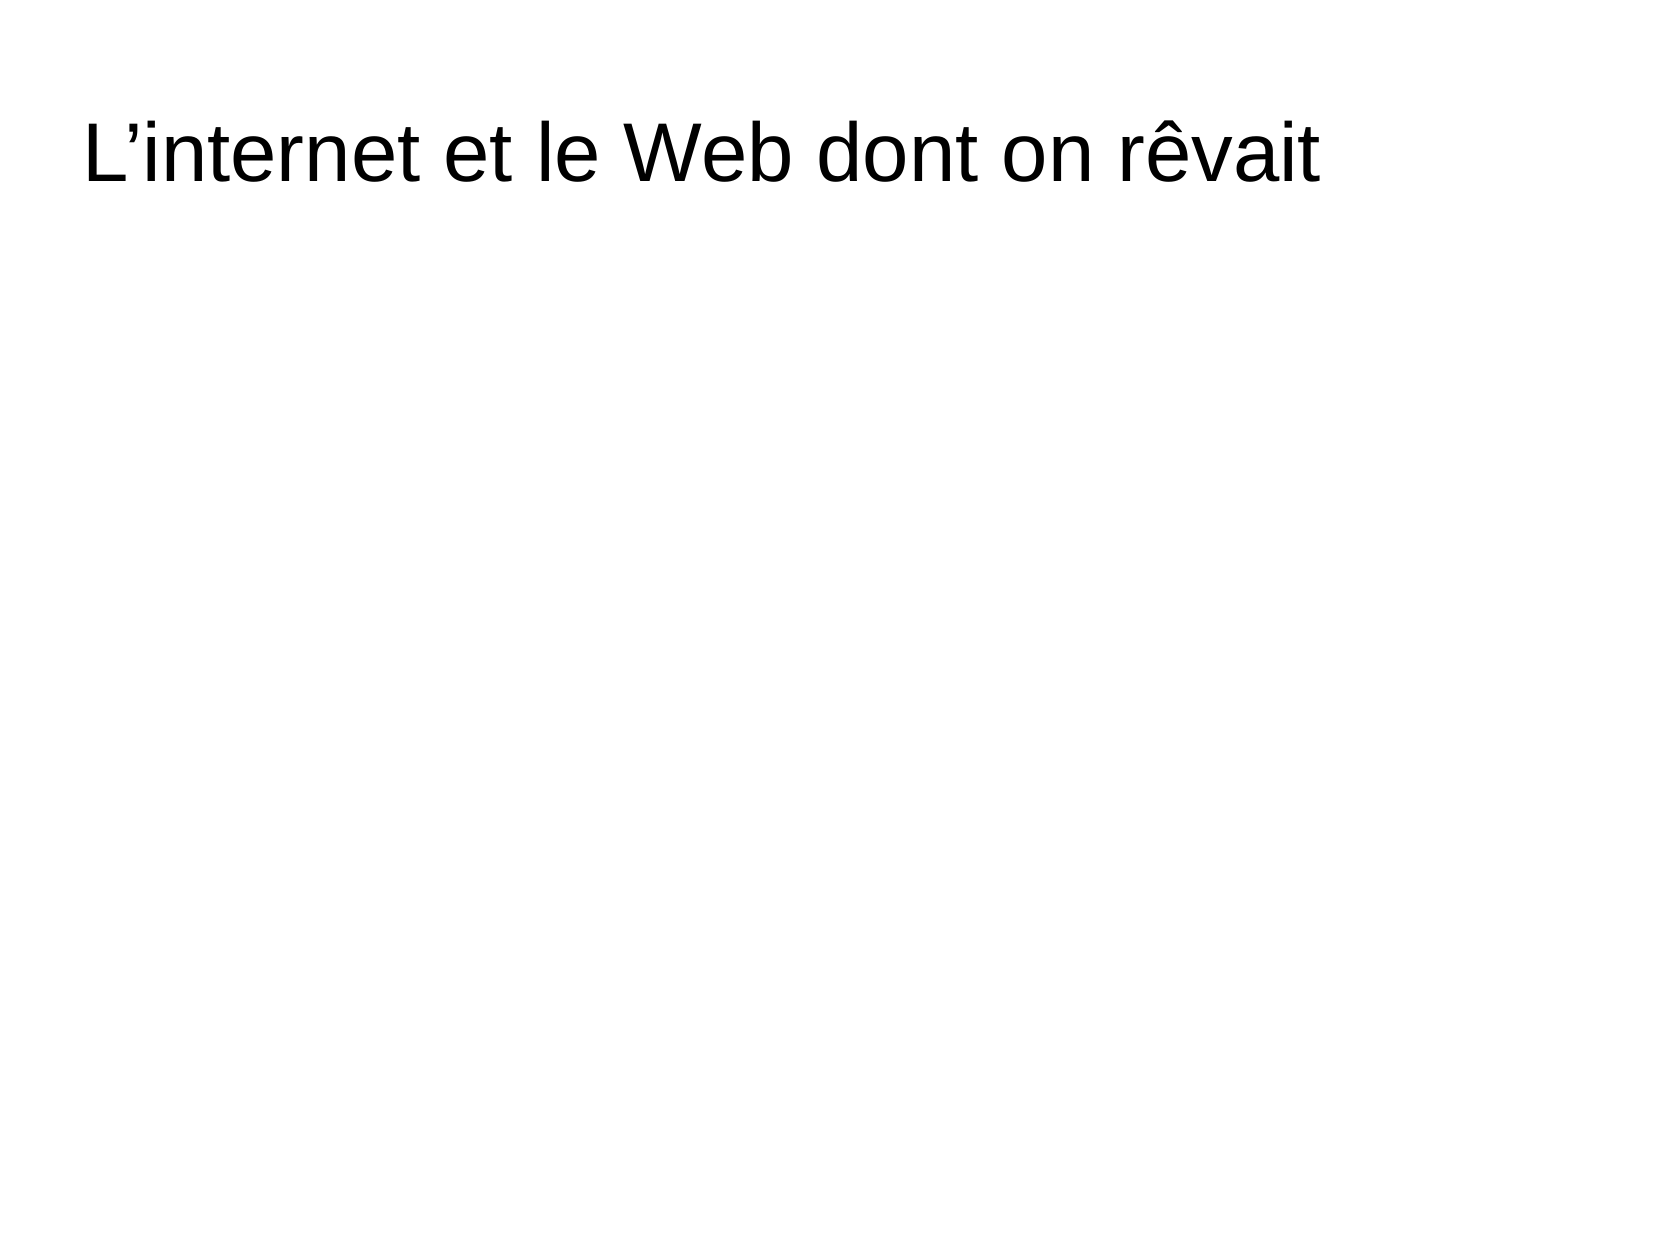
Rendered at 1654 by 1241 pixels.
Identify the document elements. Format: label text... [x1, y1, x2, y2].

title L’internet et le Web dont on rêvait [82, 49, 1571, 257]
